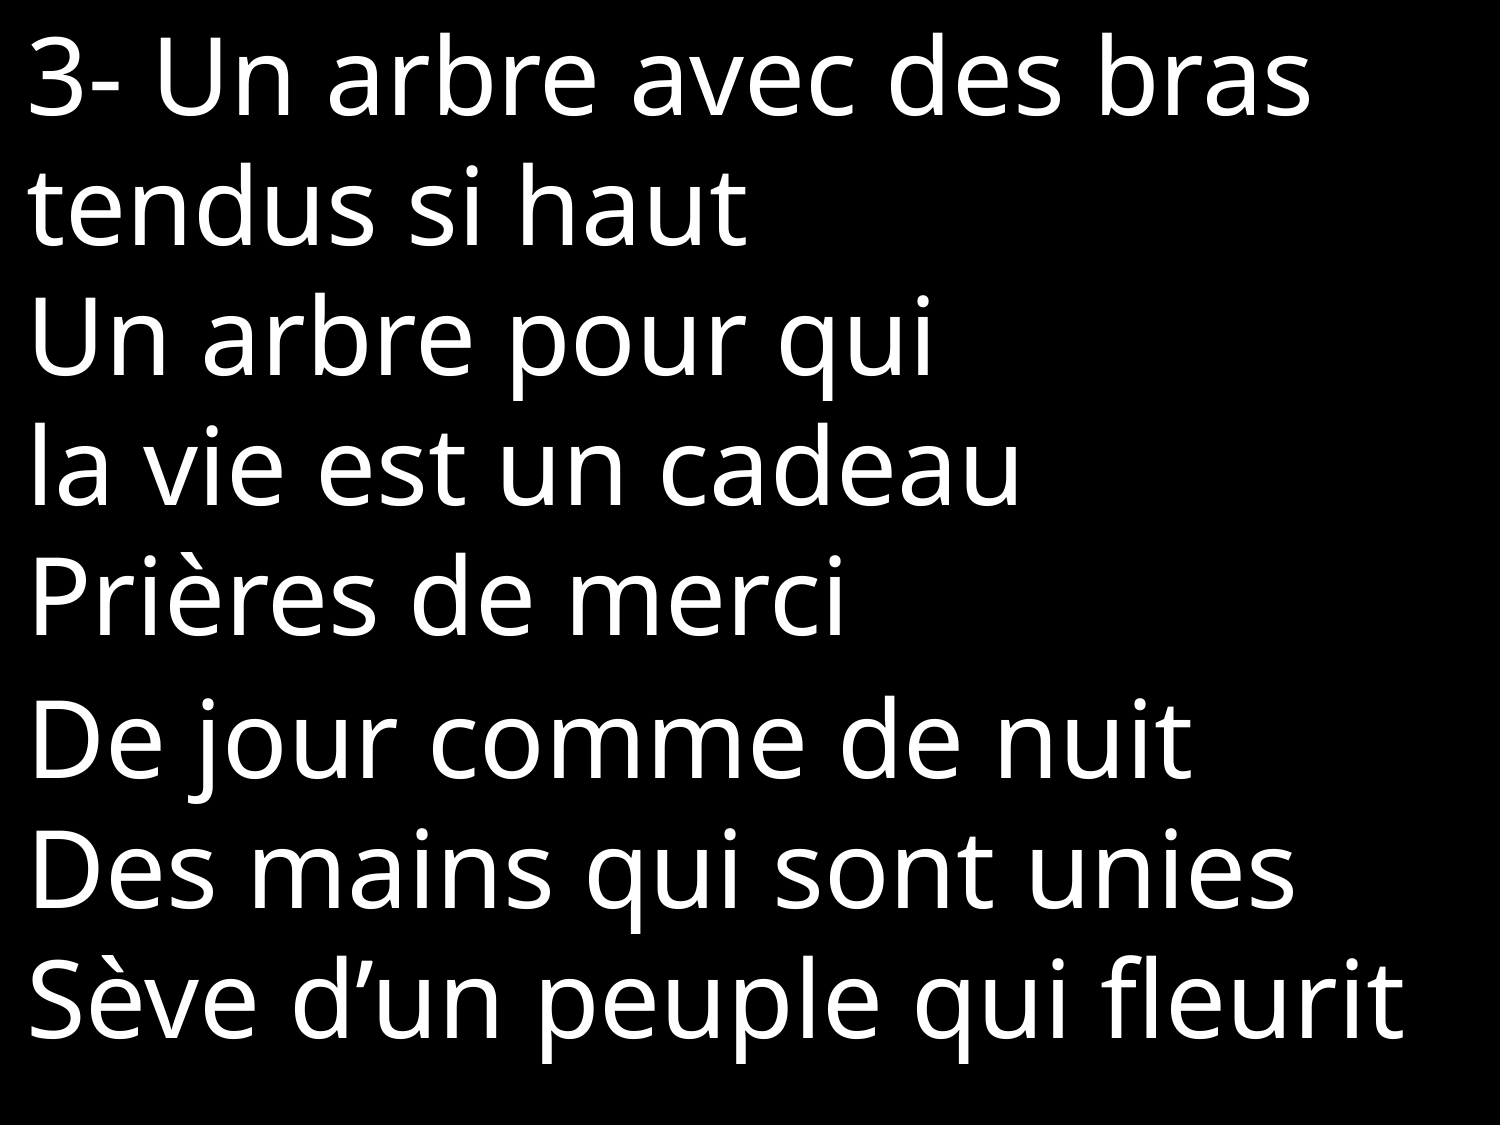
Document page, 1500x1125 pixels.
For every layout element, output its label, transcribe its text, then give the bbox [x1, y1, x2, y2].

list 3- Un arbre avec des bras tendus si haut Un arbre pour qui la vie est un cadeau Prières de merci De jour comme de nuit Des mains qui sont unies Sève d’un peuple qui fleurit [11, 0, 1489, 981]
